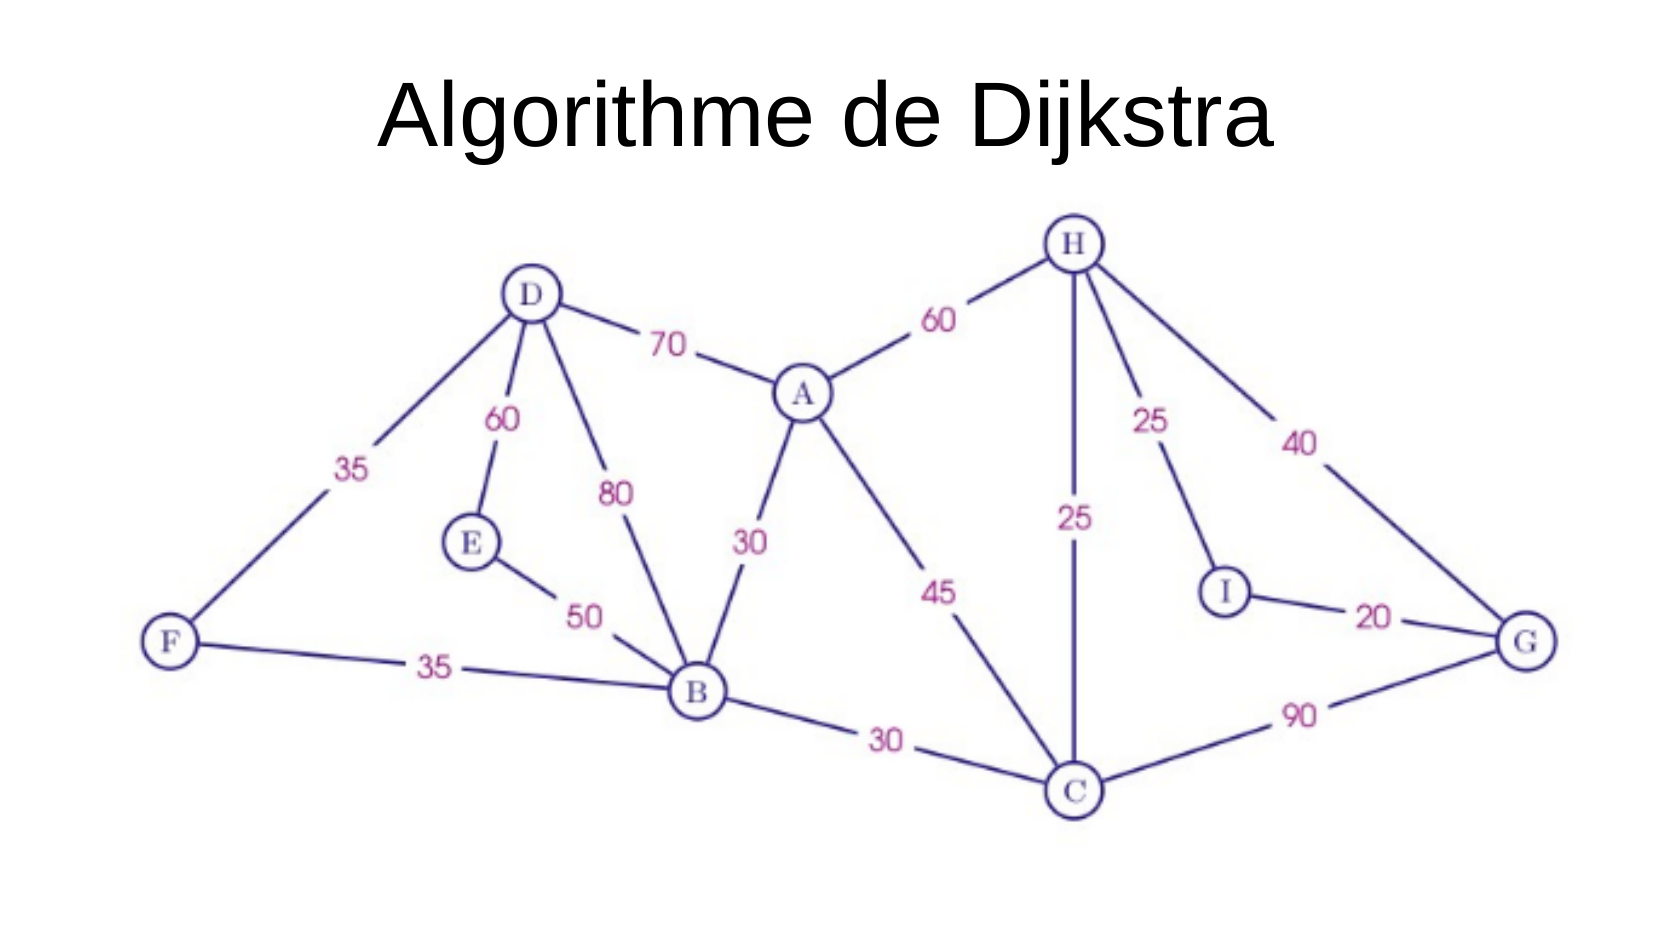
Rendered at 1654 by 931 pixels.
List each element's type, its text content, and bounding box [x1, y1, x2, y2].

picture [99, 199, 1583, 851]
title Algorithme de Dijkstra [82, 37, 1571, 193]
